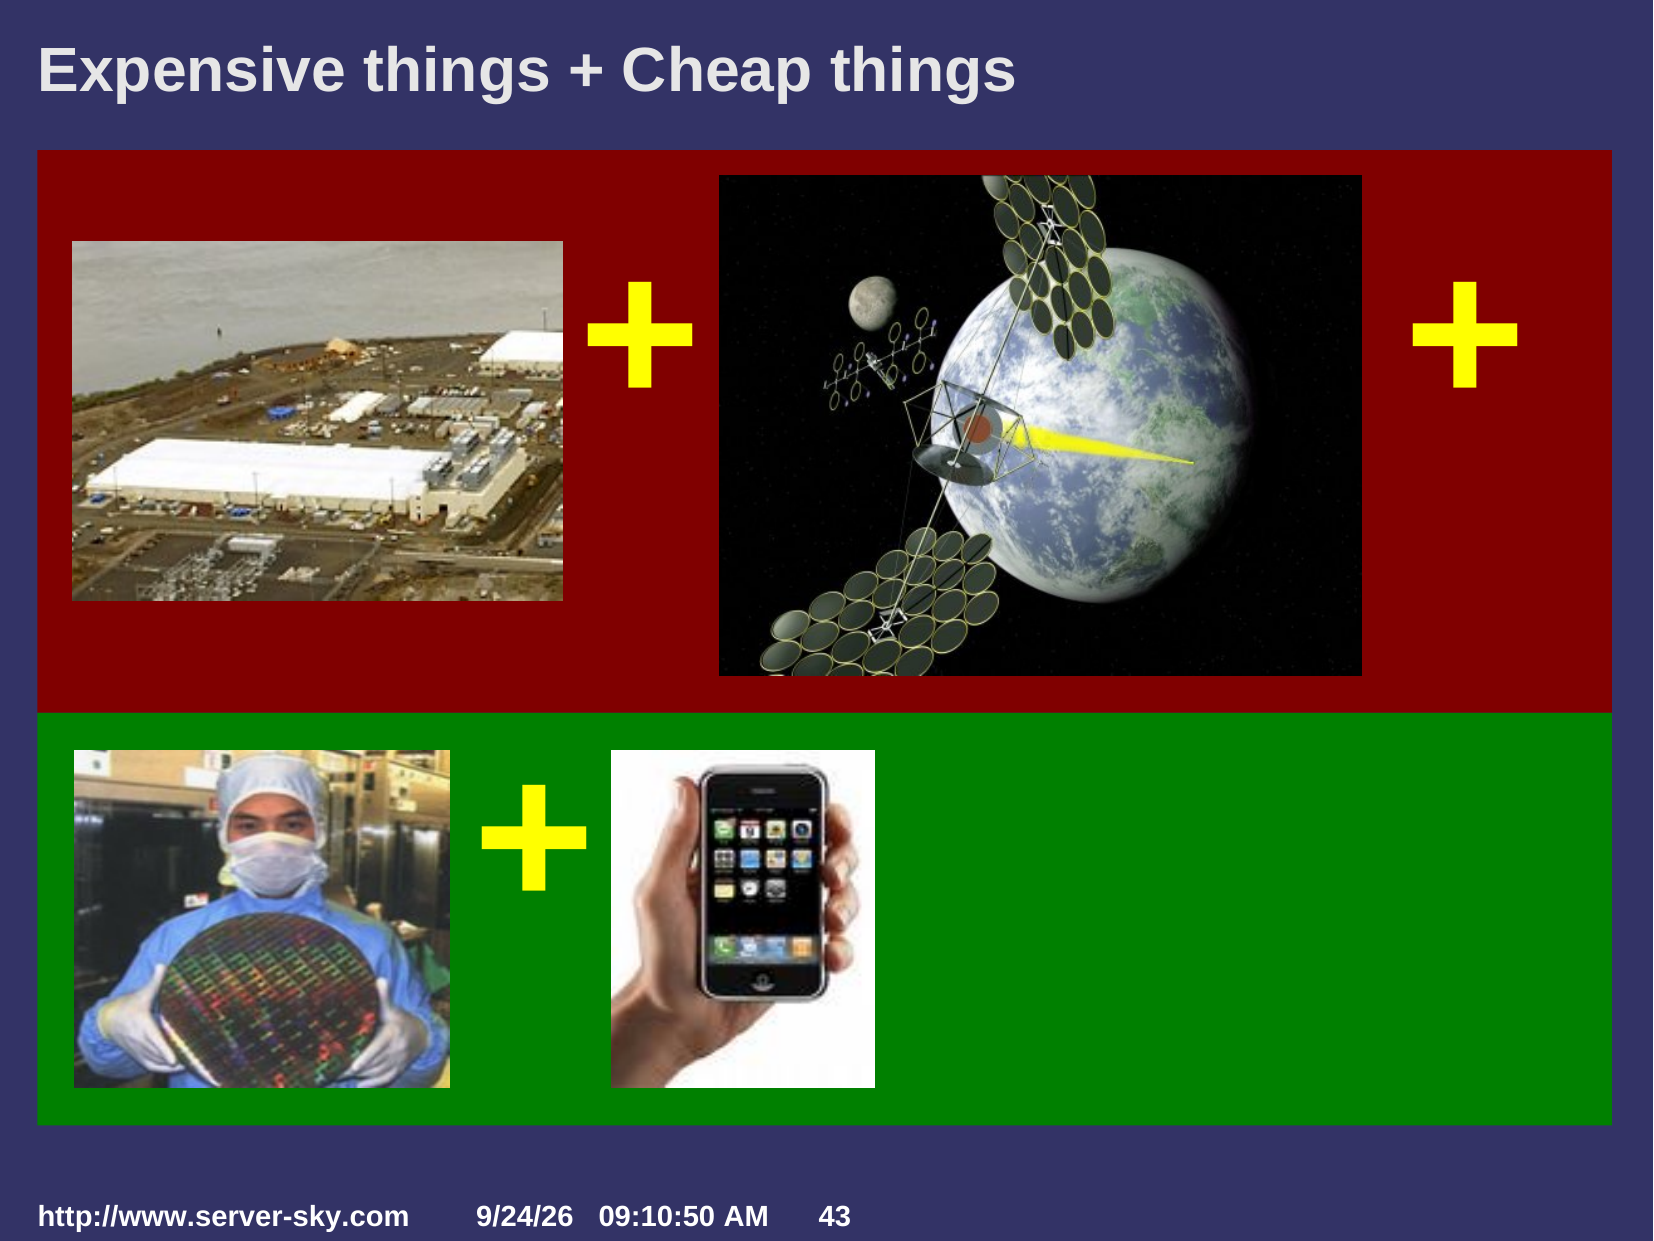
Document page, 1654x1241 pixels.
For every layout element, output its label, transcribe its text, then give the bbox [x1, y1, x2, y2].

picture [611, 750, 875, 1088]
text_box Expensive things + Cheap things [37, 0, 1612, 139]
text_box + [1387, 205, 1537, 540]
picture [719, 175, 1362, 676]
picture [74, 750, 450, 1088]
picture [72, 241, 563, 601]
text_box [37, 150, 1612, 1126]
text_box + [562, 205, 713, 540]
text_box + [455, 708, 606, 1044]
